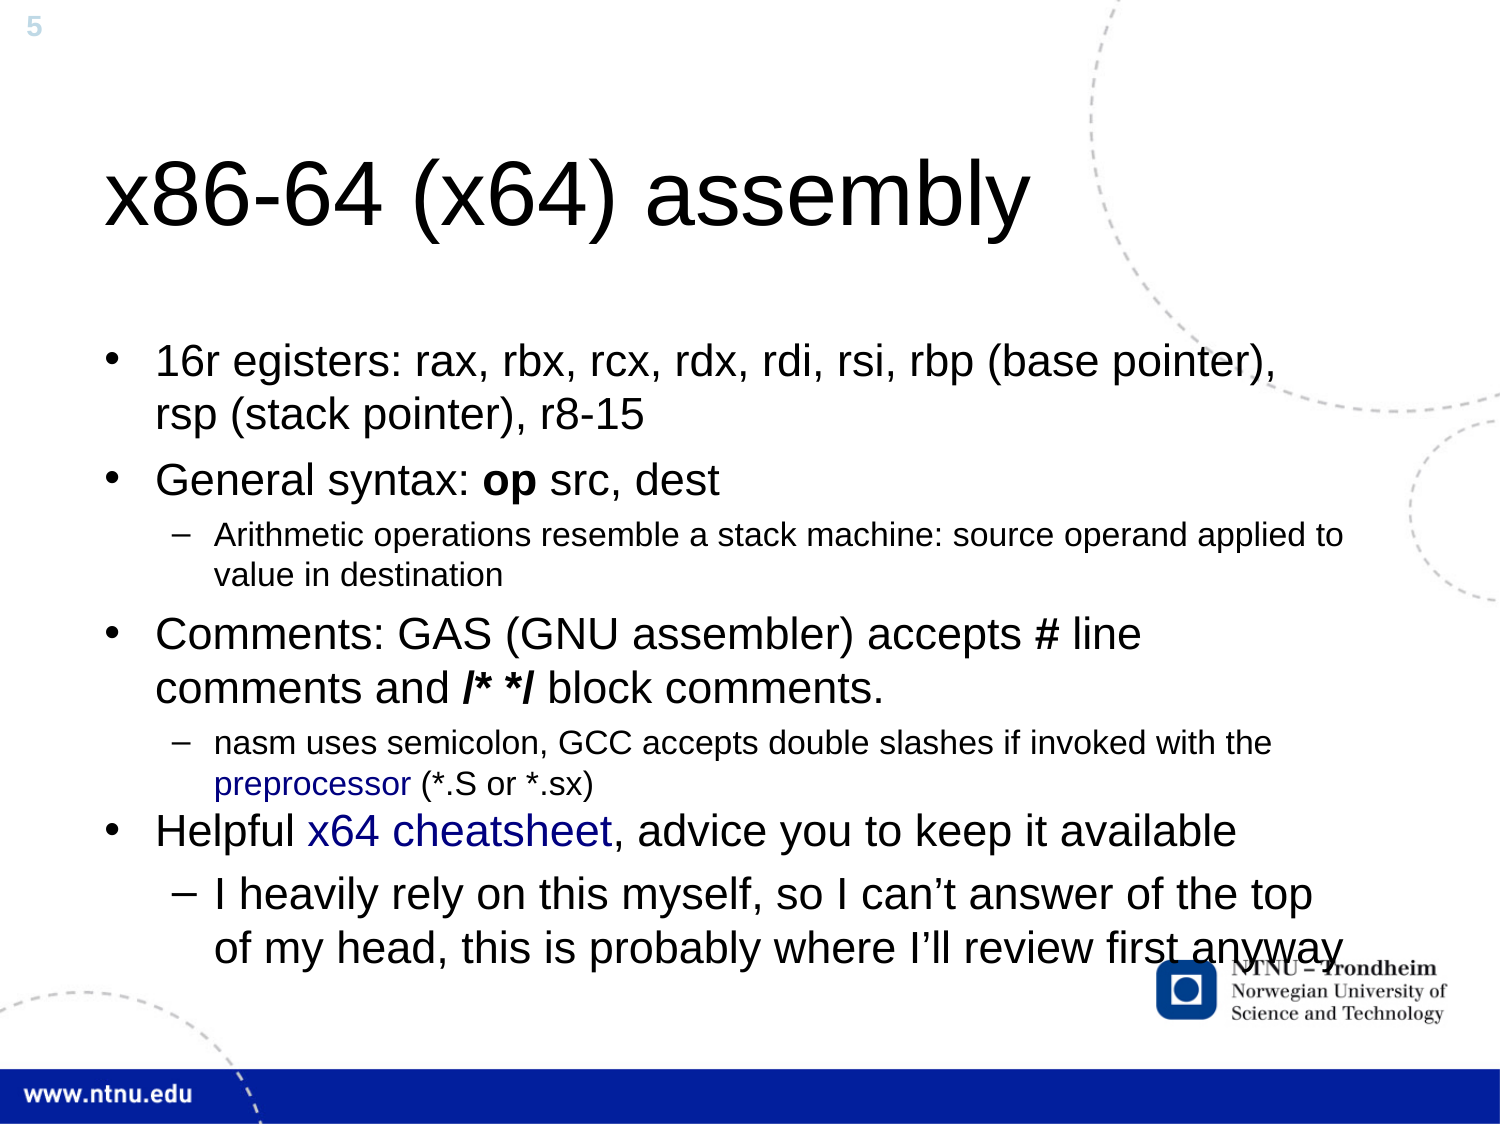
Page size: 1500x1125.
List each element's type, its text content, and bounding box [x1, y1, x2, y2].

list 16r egisters: rax, rbx, rcx, rdx, rdi, rsi, rbp (base pointer), rsp (stack pointer), r8-15 General syntax: op src, dest Arithmetic operations resemble a stack machine: source operand applied to value in destination Comments: GAS (GNU assembler) accepts # line comments and /* */ block comments. nasm uses semicolon, GCC accepts double slashes if invoked with the preprocessor (*.S or *.sx) Helpful x64 cheatsheet, advice you to keep it available I heavily rely on this myself, so I can’t answer of the top of my head, this is probably where I’ll review first anyway [89, 323, 1365, 991]
picture [0, 0, 1500, 1125]
title x86-64 (x64) assembly [89, 87, 1365, 291]
